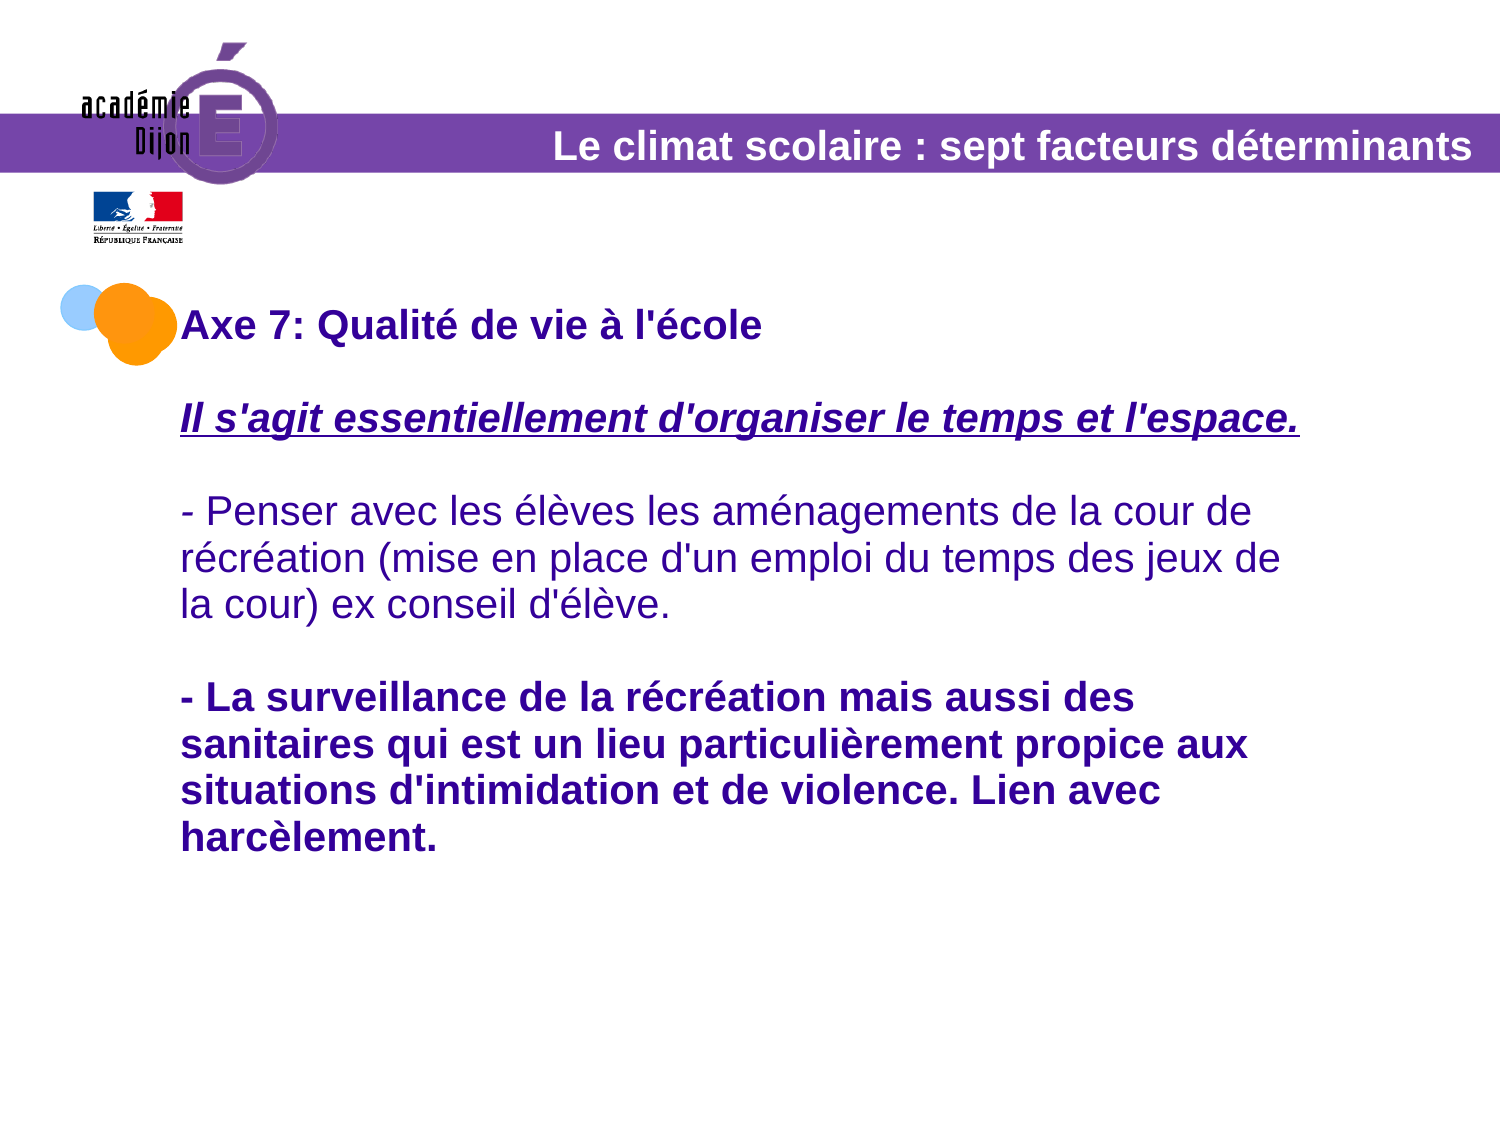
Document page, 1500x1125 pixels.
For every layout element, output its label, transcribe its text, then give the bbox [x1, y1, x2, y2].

text_box Axe 7: Qualité de vie à l'école Il s'agit essentiellement d'organiser le temps et l'espace. - Penser avec les élèves les aménagements de la cour de récréation (mise en place d'un emploi du temps des jeux de la cour) ex conseil d'élève. - La surveillance de la récréation mais aussi des sanitaires qui est un lieu particulièrement propice aux situations d'intimidation et de violence. Lien avec harcèlement. [165, 295, 1335, 957]
text_box [94, 283, 154, 343]
picture [59, 283, 108, 331]
picture [82, 42, 278, 244]
text_box Le climat scolaire : sept facteurs déterminants [537, 115, 1489, 178]
picture [106, 295, 178, 366]
